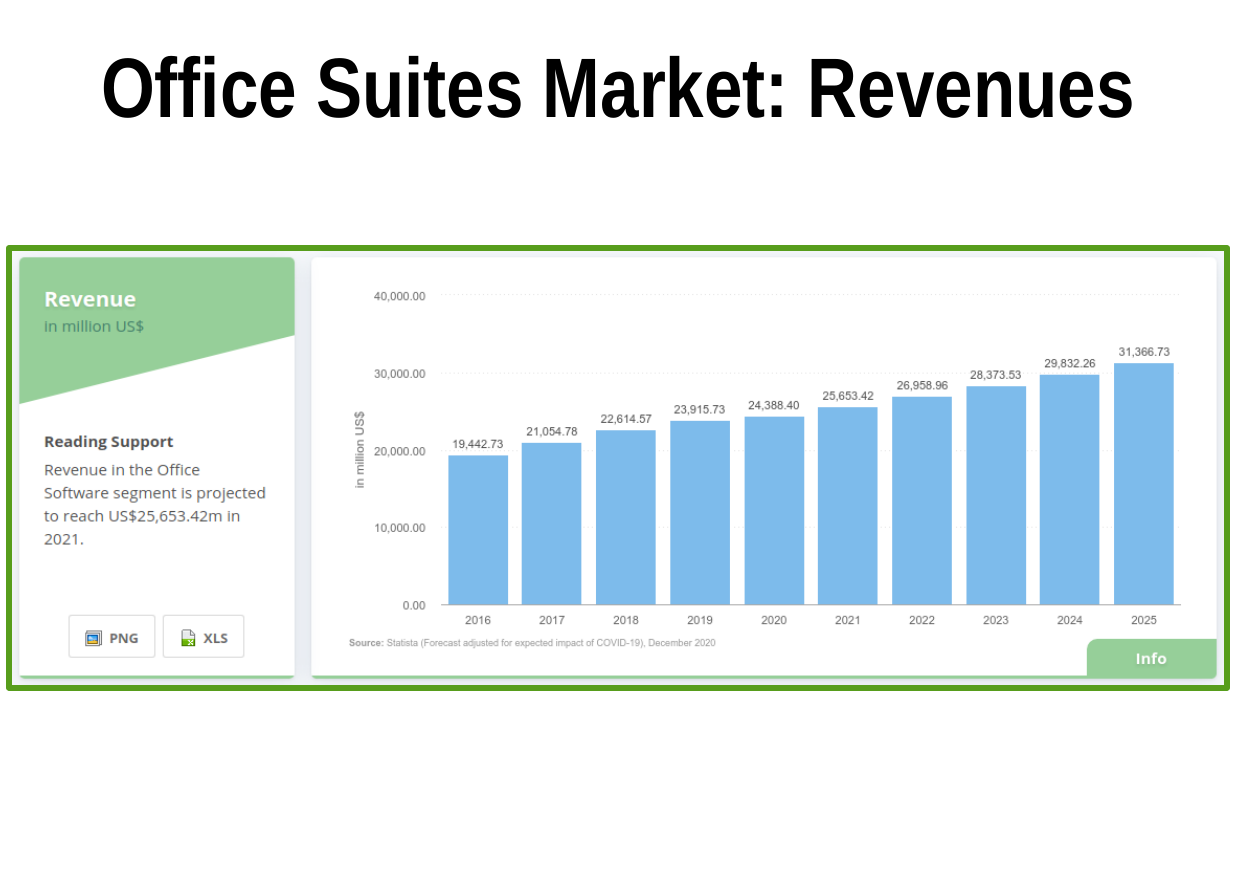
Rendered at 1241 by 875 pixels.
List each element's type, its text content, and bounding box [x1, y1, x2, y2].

title Office Suites Market: Revenues [101, 11, 1140, 162]
picture [11, 250, 1225, 685]
